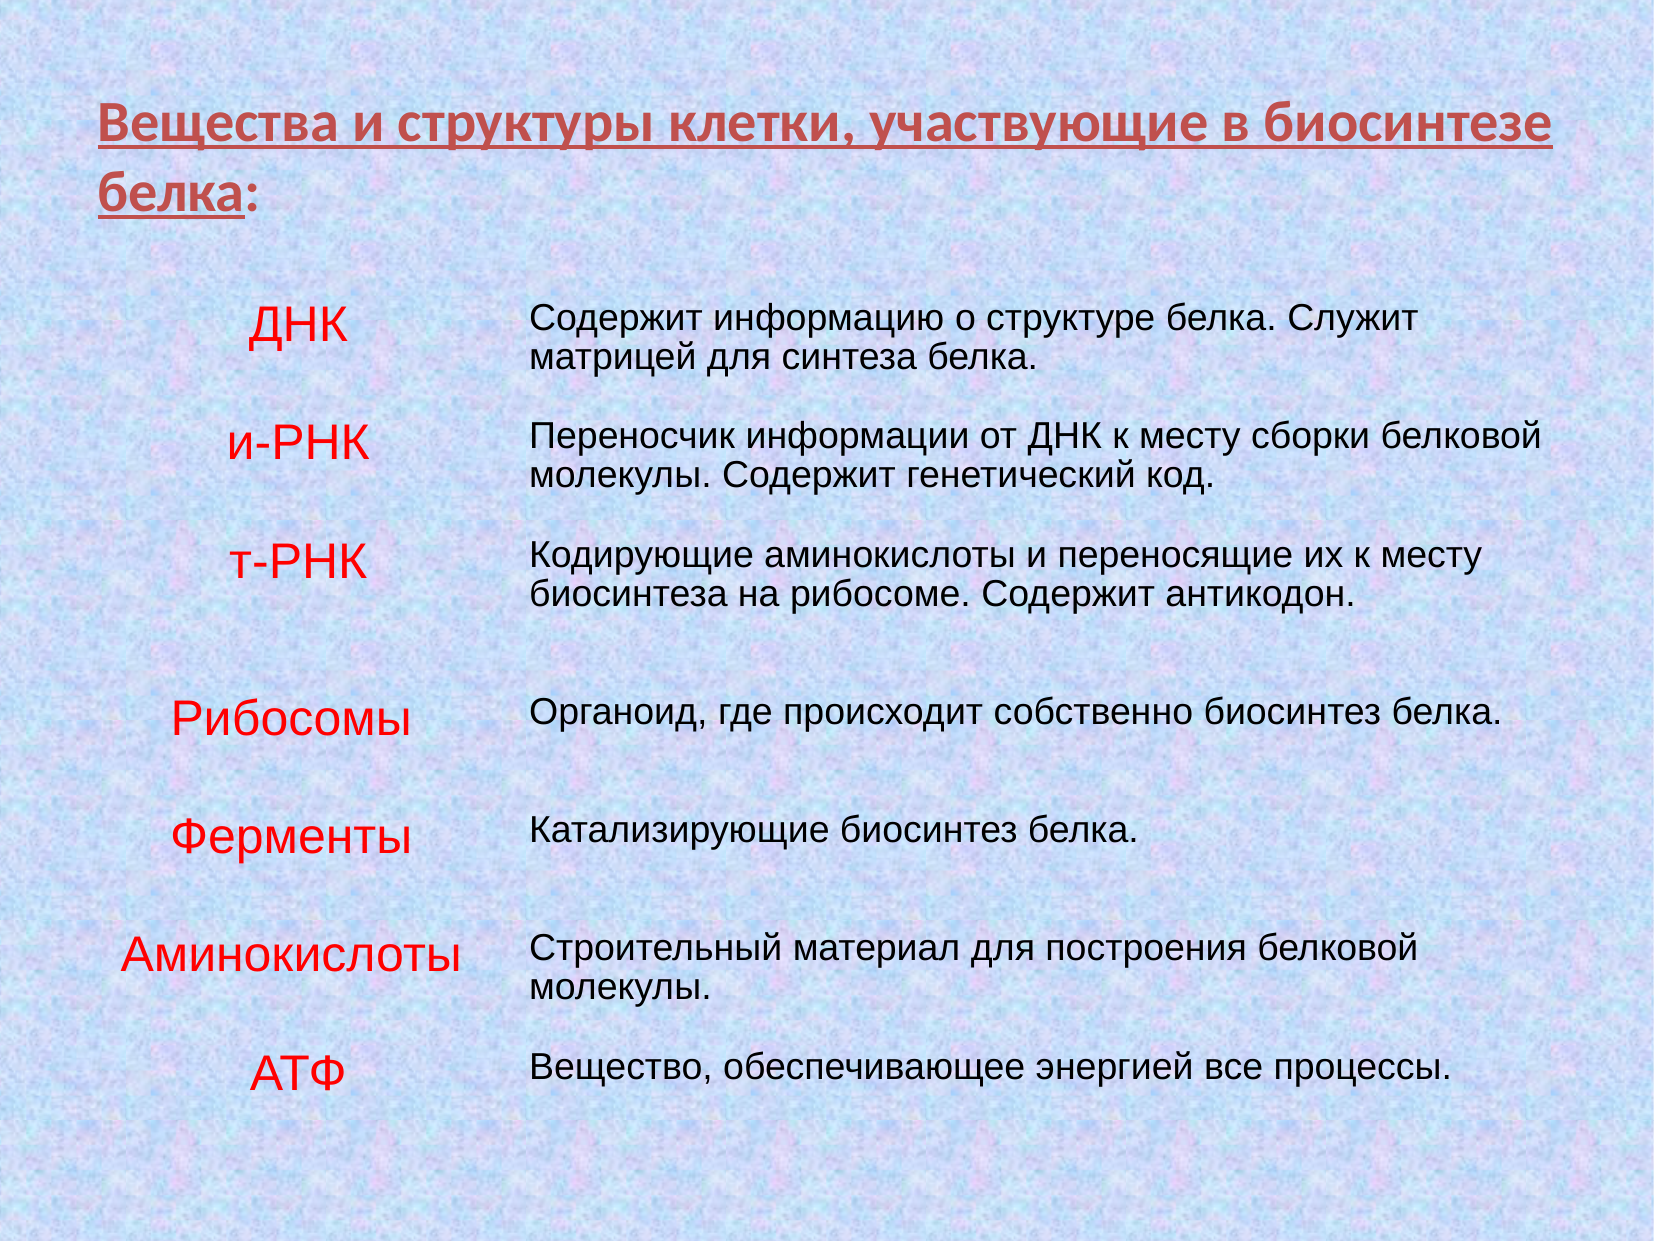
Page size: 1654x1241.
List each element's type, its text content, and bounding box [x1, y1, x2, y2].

title Вещества и структуры клетки, участвующие в биосинтезе белка: [82, 49, 1571, 257]
table_cell Органоид, где происходит собственно биосинтез белка. [514, 684, 1571, 801]
table_cell Ферменты [83, 801, 514, 919]
table_cell Вещество, обеспечивающее энергией все процессы. [514, 1038, 1571, 1156]
table_cell Строительный материал для построения белковой молекулы. [514, 919, 1571, 1038]
table_cell Рибосомы [83, 684, 514, 801]
table_cell Переносчик информации от ДНК к месту сборки белковой молекулы. Содержит генетический код. [514, 407, 1571, 526]
table_cell АТФ [83, 1038, 514, 1156]
table_cell т-РНК [83, 526, 514, 684]
table_header Содержит информацию о структуре белка. Служит матрицей для синтеза белка. [514, 289, 1571, 407]
table_header ДНК [83, 289, 514, 407]
table_cell Катализирующие биосинтез белка. [514, 801, 1571, 919]
table_cell Кодирующие аминокислоты и переносящие их к месту биосинтеза на рибосоме. Содержит антикодон. [514, 526, 1571, 684]
picture [0, 0, 1654, 1241]
table_cell Аминокислоты [83, 919, 514, 1038]
table_cell и-РНК [83, 407, 514, 526]
